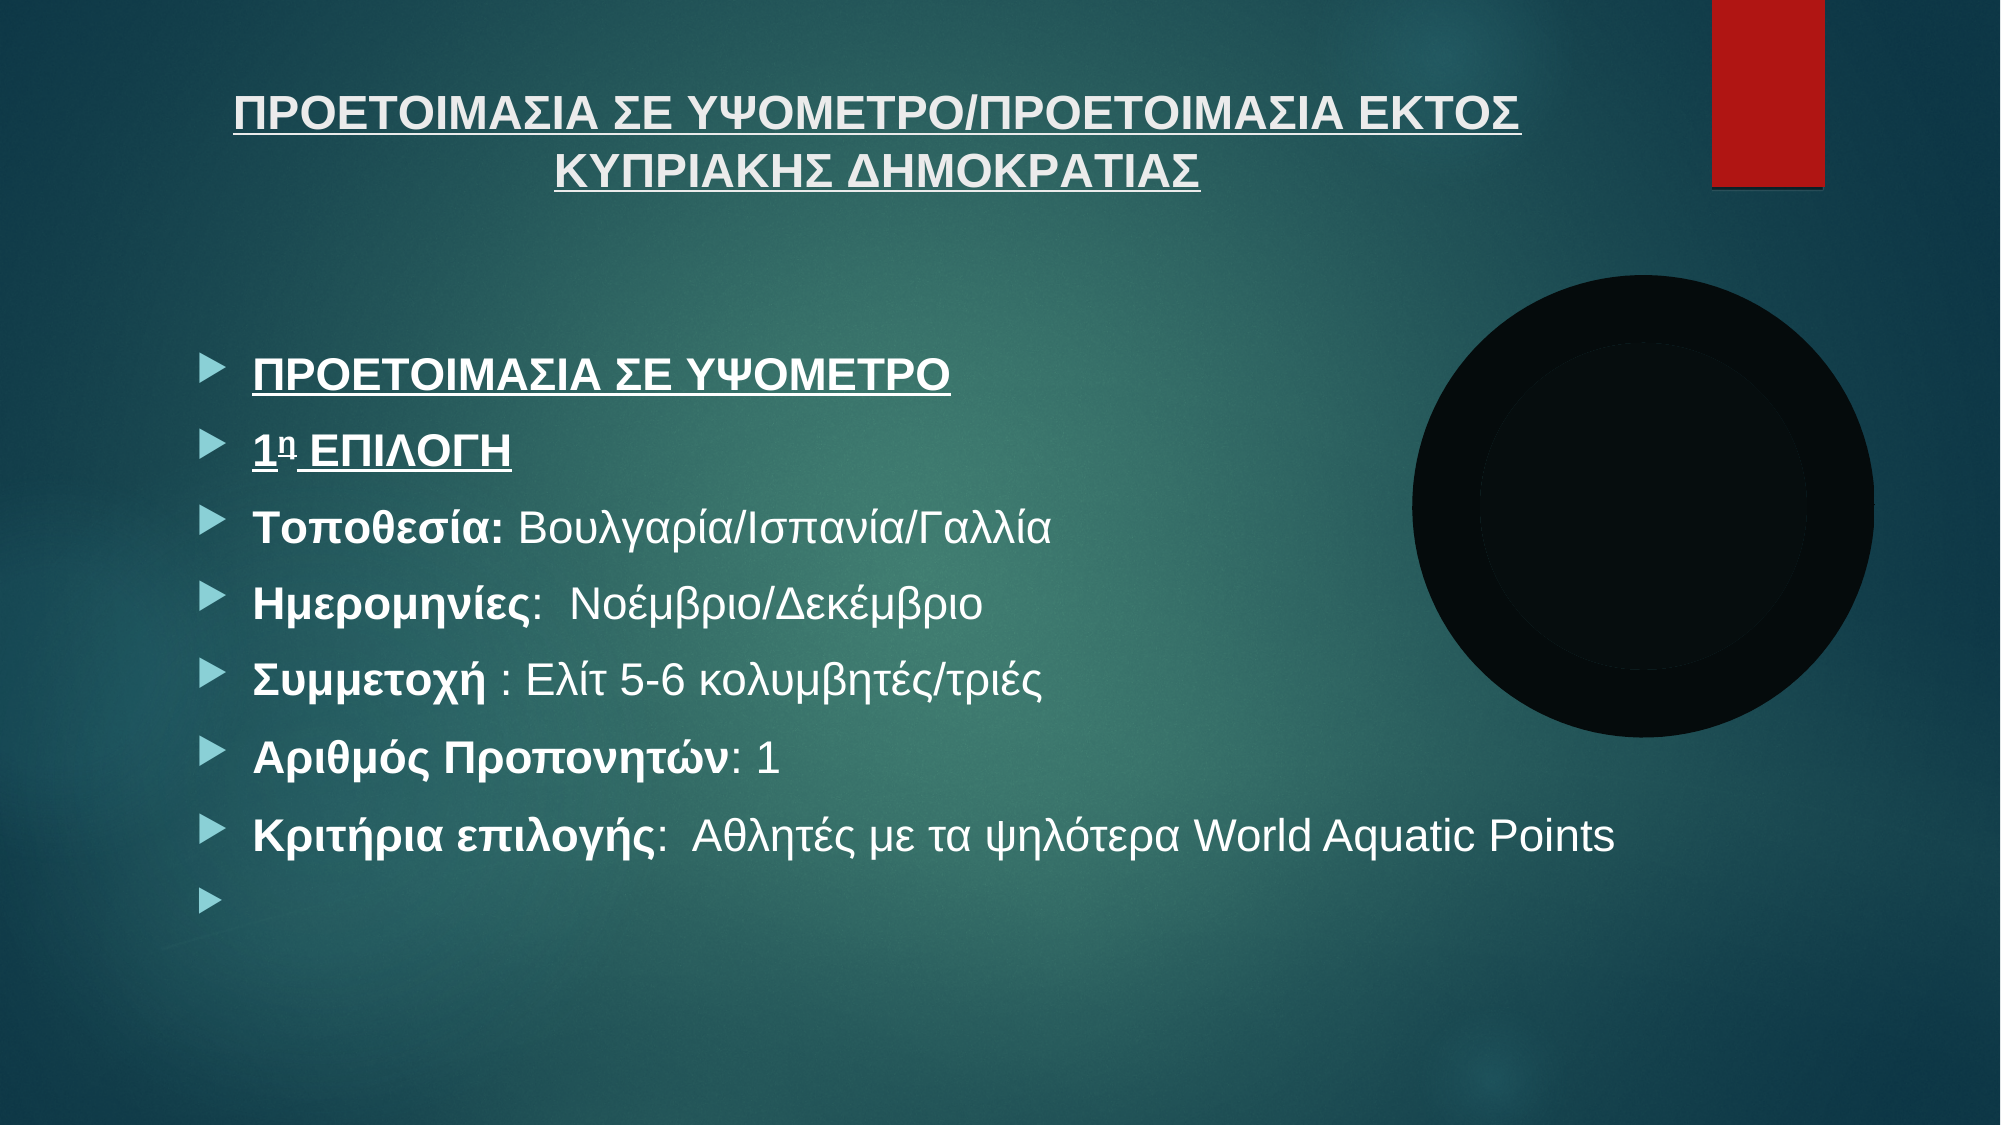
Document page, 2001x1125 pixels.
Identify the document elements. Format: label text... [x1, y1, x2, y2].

list ΠΡΟΕΤΟΙΜΑΣΙΑ ΣΕ ΥΨΟΜΕΤΡΟ 1η ΕΠΙΛΟΓΗ Τοποθεσία: Βουλγαρία/Ισπανία/Γαλλία Ημερομηνίες: Νοέμβριο/Δεκέμβριο Συμμετοχή : Ελίτ 5-6 κολυμβητές/τριές Αριθμός Προπονητών: 1 Κριτήρια επιλογής: Αθλητές με τα ψηλότερα World Aquatic Points [181, 336, 1741, 1026]
title ΠΡΟΕΤΟΙΜΑΣΙΑ ΣΕ ΥΨΟΜΕΤΡΟ/ΠΡΟΕΤΟΙΜΑΣΙΑ ΕΚΤΟΣ ΚΥΠΡΙΑΚΗΣ ΔΗΜΟΚΡΑΤΙΑΣ [106, 74, 1649, 305]
